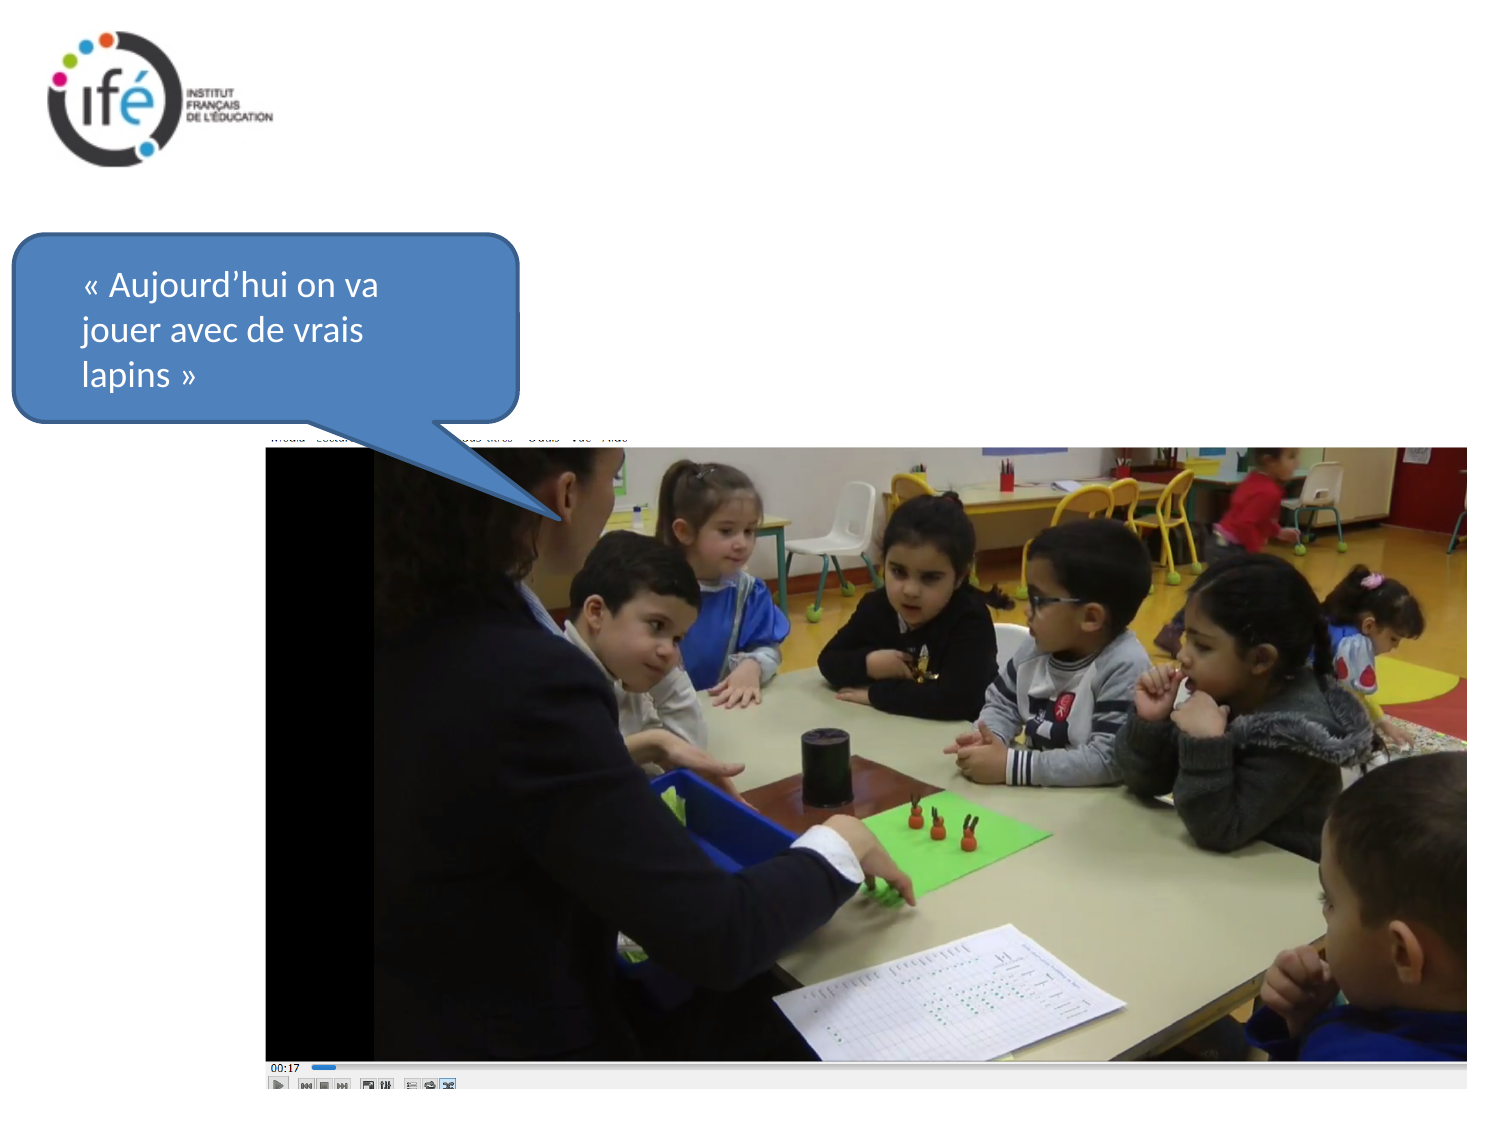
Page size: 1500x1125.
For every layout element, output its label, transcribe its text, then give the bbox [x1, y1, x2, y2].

picture [265, 440, 1467, 1089]
text_box [13, 234, 560, 520]
picture [46, 30, 275, 169]
text_box « Aujourd’hui on va jouer avec de vrais lapins » [66, 252, 465, 403]
